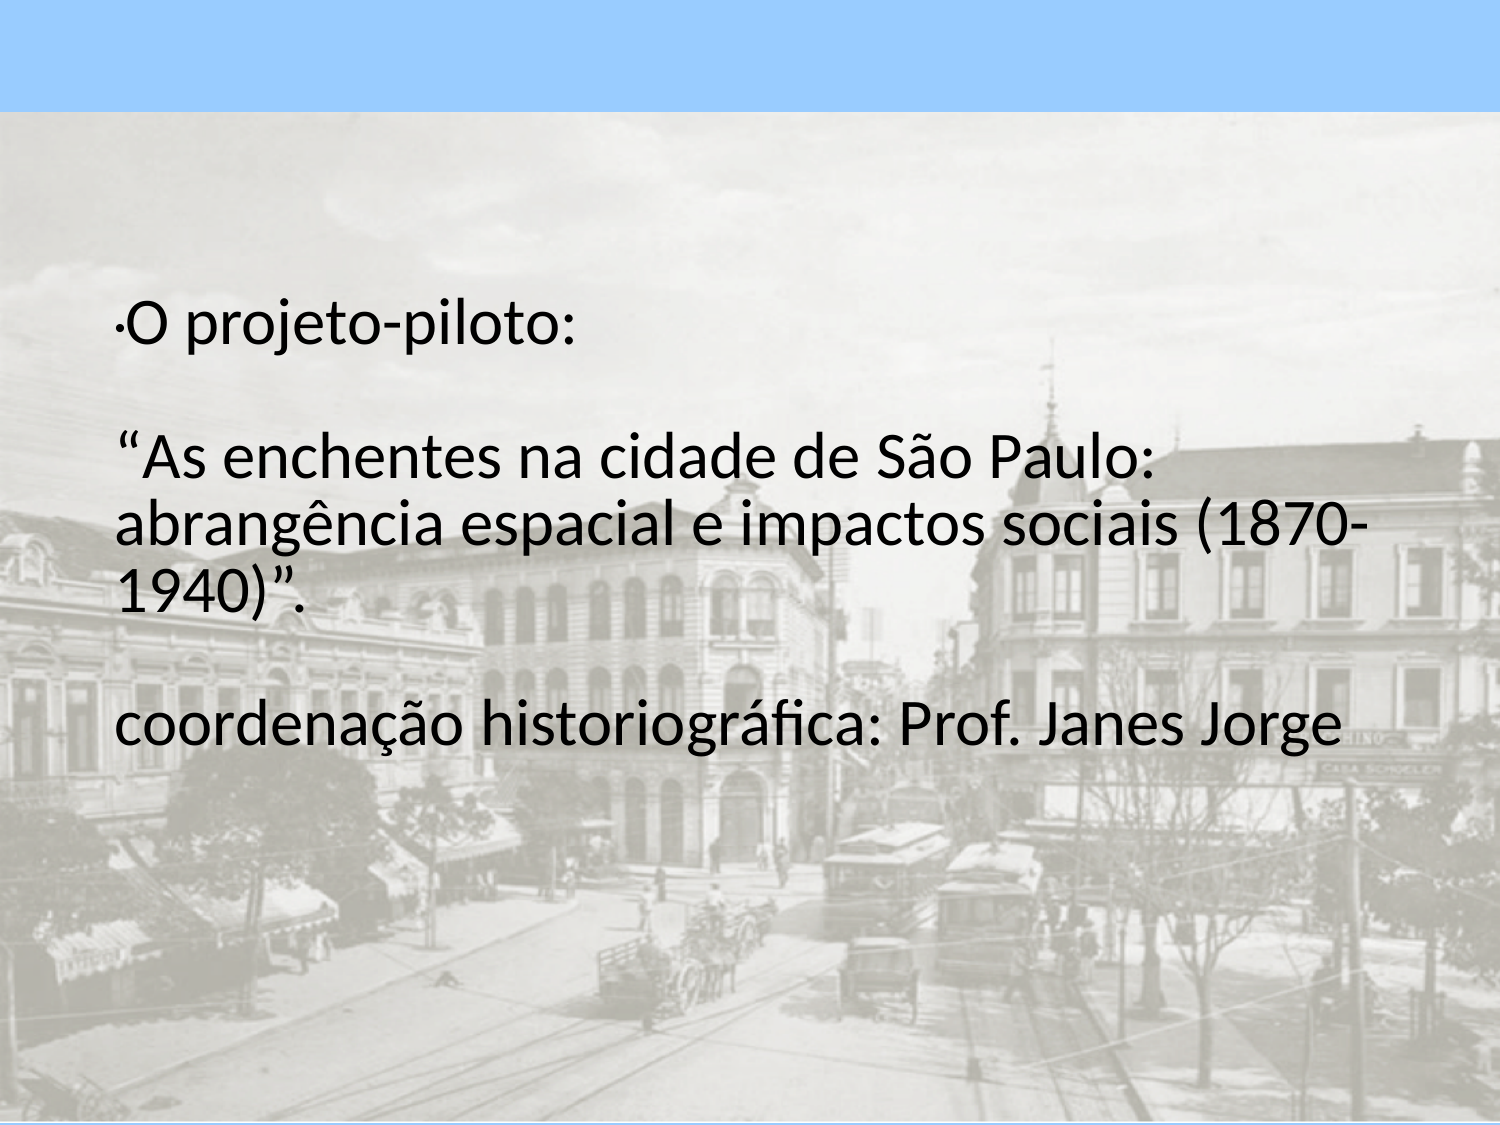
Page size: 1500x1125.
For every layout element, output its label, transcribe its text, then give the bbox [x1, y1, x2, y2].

text_box O projeto-piloto: “As enchentes na cidade de São Paulo: abrangência espacial e impactos sociais (1870-1940)”. coordenação historiográfica: Prof. Janes Jorge [99, 287, 1450, 973]
picture [0, 112, 1500, 1123]
